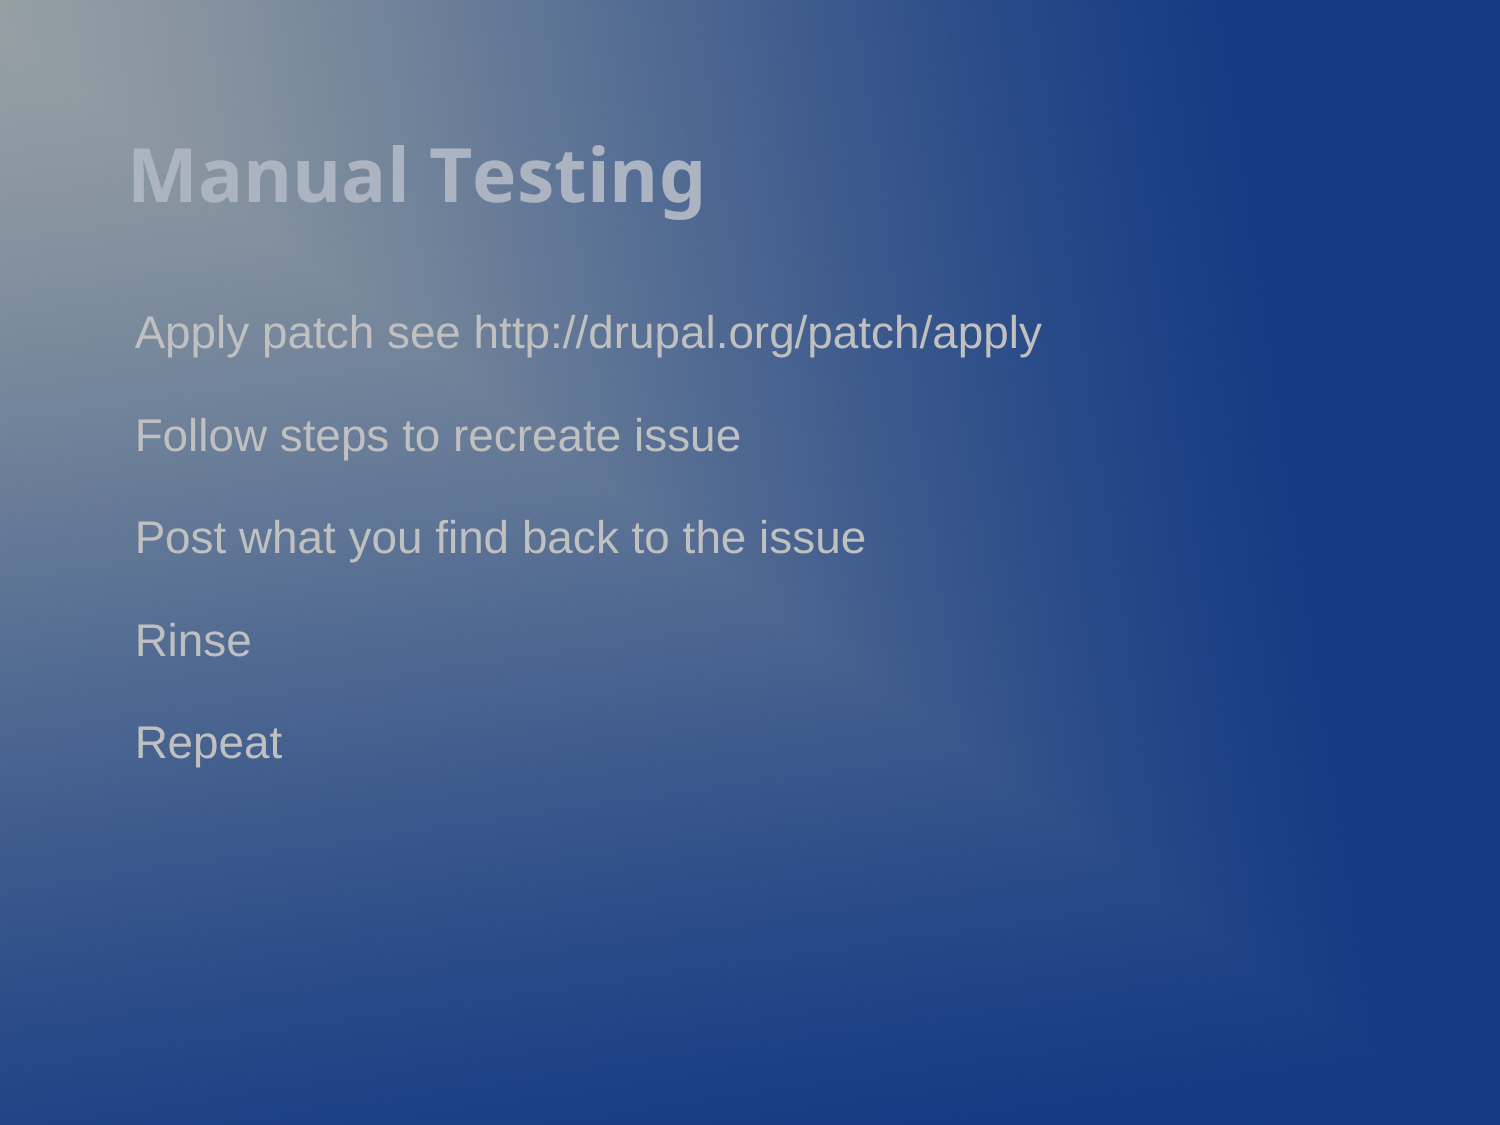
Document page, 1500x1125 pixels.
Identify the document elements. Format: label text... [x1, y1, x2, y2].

title Manual Testing [75, 14, 1425, 233]
picture [0, 0, 1500, 1125]
text_box Apply patch see http://drupal.org/patch/apply Follow steps to recreate issue Post what you find back to the issue Rinse Repeat [120, 299, 1276, 916]
